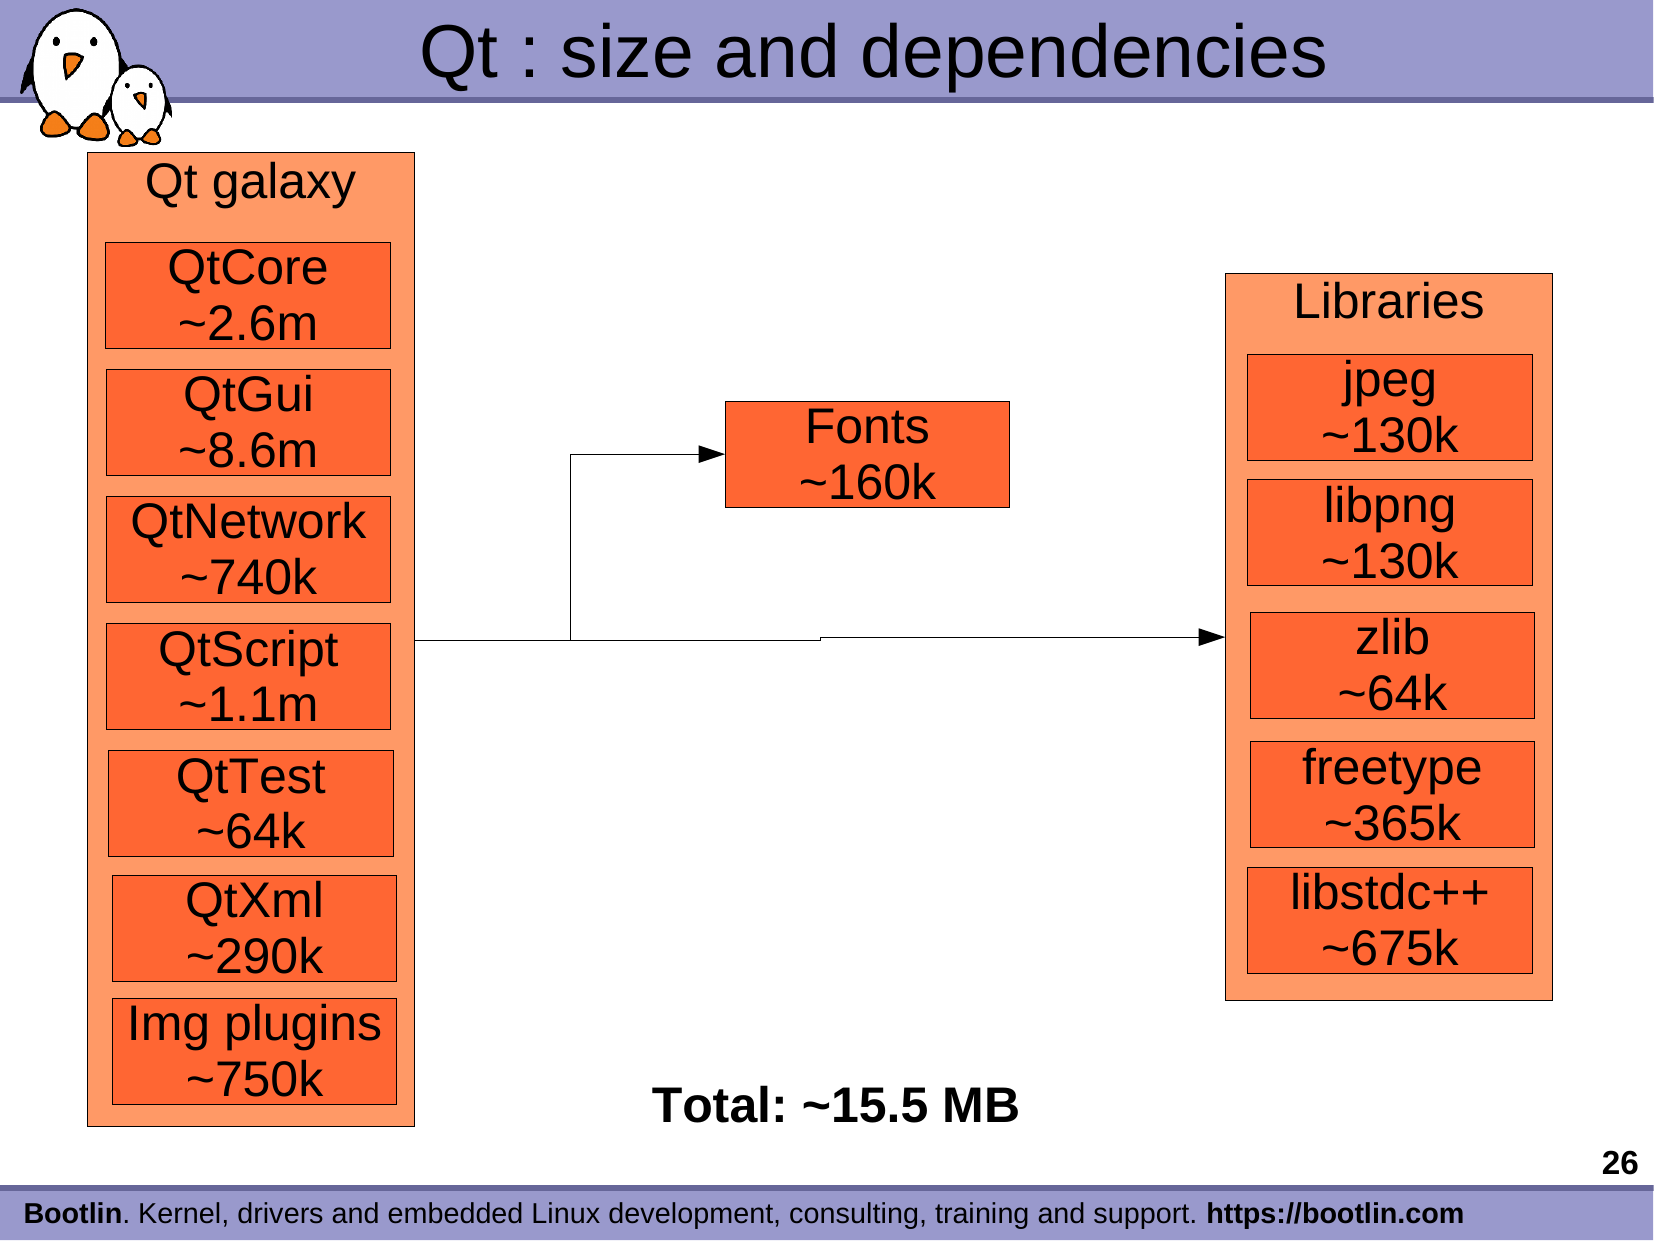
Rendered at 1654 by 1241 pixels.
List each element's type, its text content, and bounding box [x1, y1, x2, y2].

picture [20, 8, 172, 147]
title Qt : size and dependencies [197, 5, 1551, 97]
text_box QtGui ~8.6m [106, 369, 391, 476]
text_box jpeg ~130k [1247, 354, 1533, 461]
text_box QtCore ~2.6m [105, 242, 391, 349]
text_box Qt galaxy [87, 152, 415, 1127]
text_box zlib ~64k [1250, 612, 1535, 719]
text_box Total: ~15.5 MB [651, 1077, 1051, 1143]
text_box Libraries [1225, 273, 1553, 1001]
text_box libstdc++ ~675k [1247, 867, 1533, 974]
text_box Img plugins ~750k [112, 998, 397, 1105]
text_box Fonts ~160k [725, 401, 1010, 508]
text_box QtTest ~64k [108, 750, 394, 857]
text_box QtScript ~1.1m [106, 623, 391, 730]
text_box QtXml ~290k [112, 875, 397, 982]
text_box QtNetwork ~740k [106, 496, 391, 603]
text_box libpng ~130k [1247, 479, 1533, 586]
text_box freetype ~365k [1250, 741, 1535, 848]
